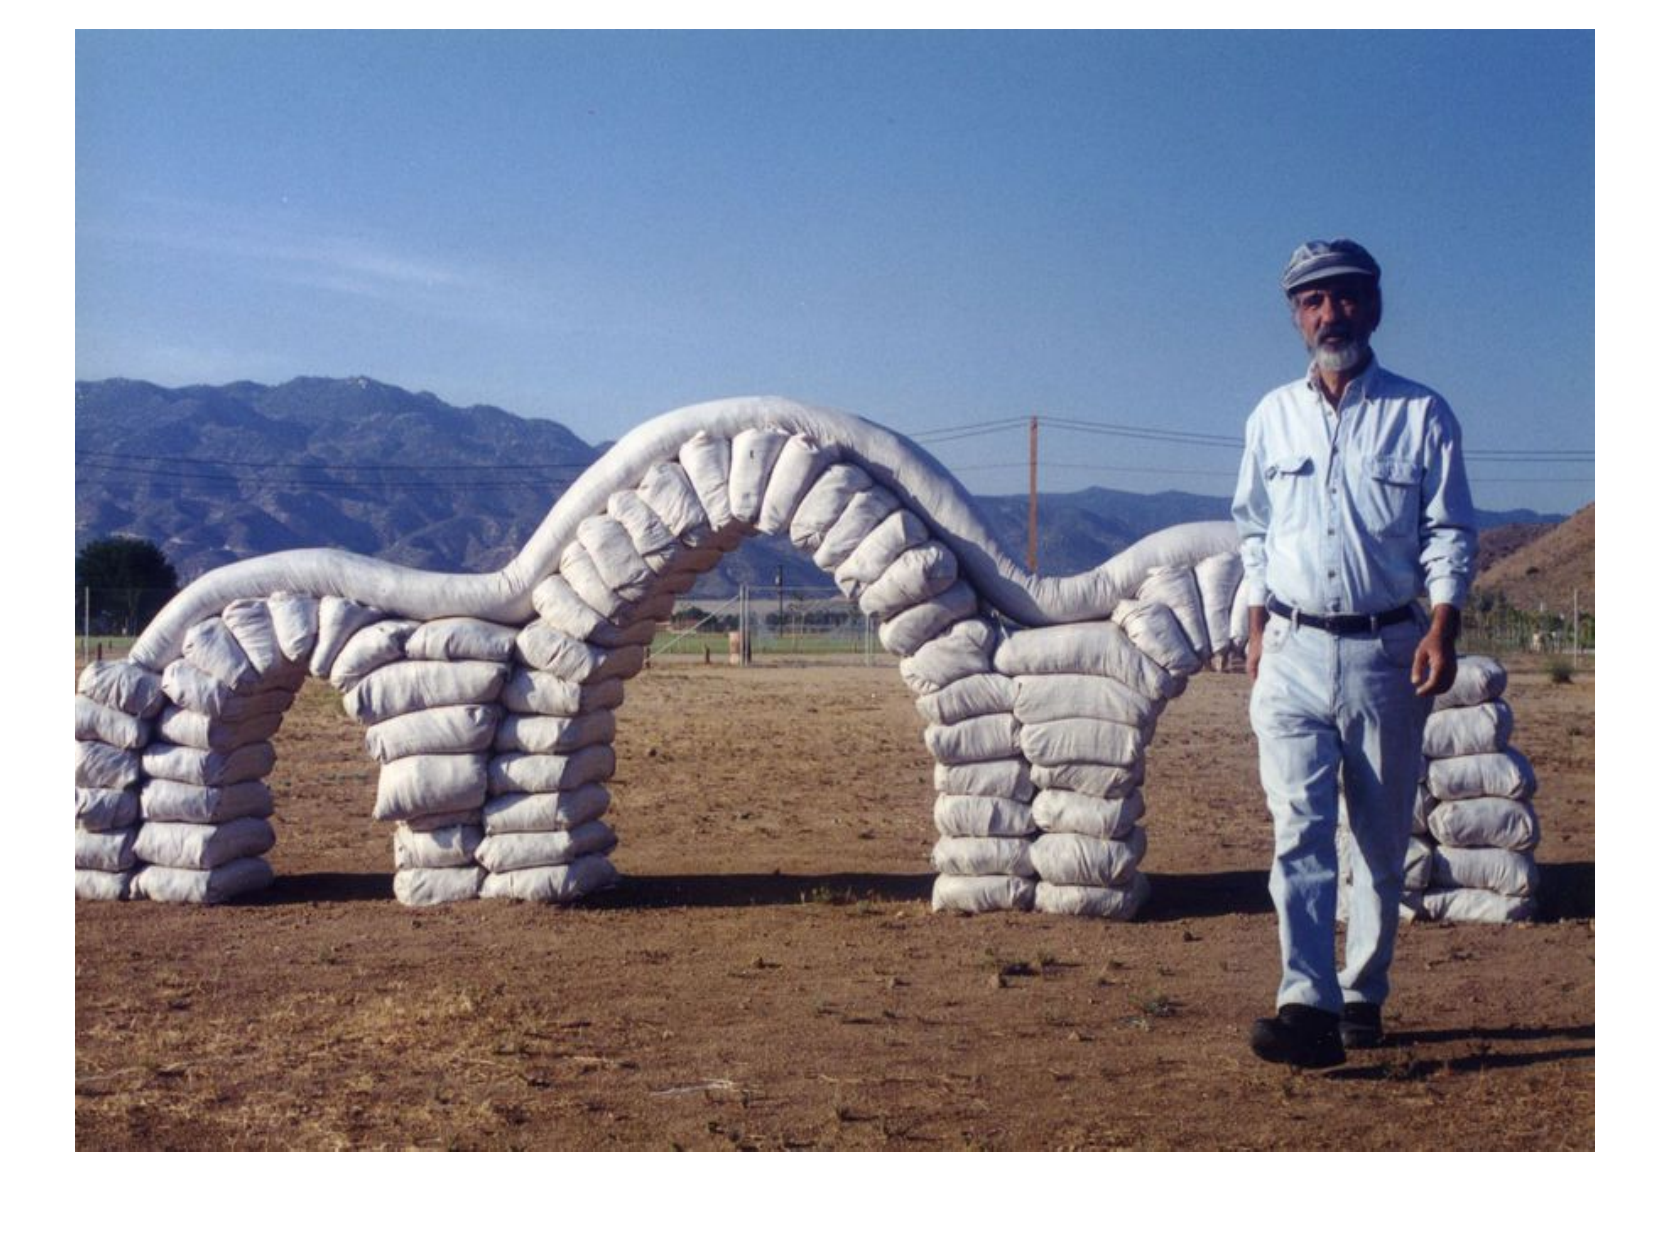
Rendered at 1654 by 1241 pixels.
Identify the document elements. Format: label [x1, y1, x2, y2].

picture [75, 29, 1595, 1152]
